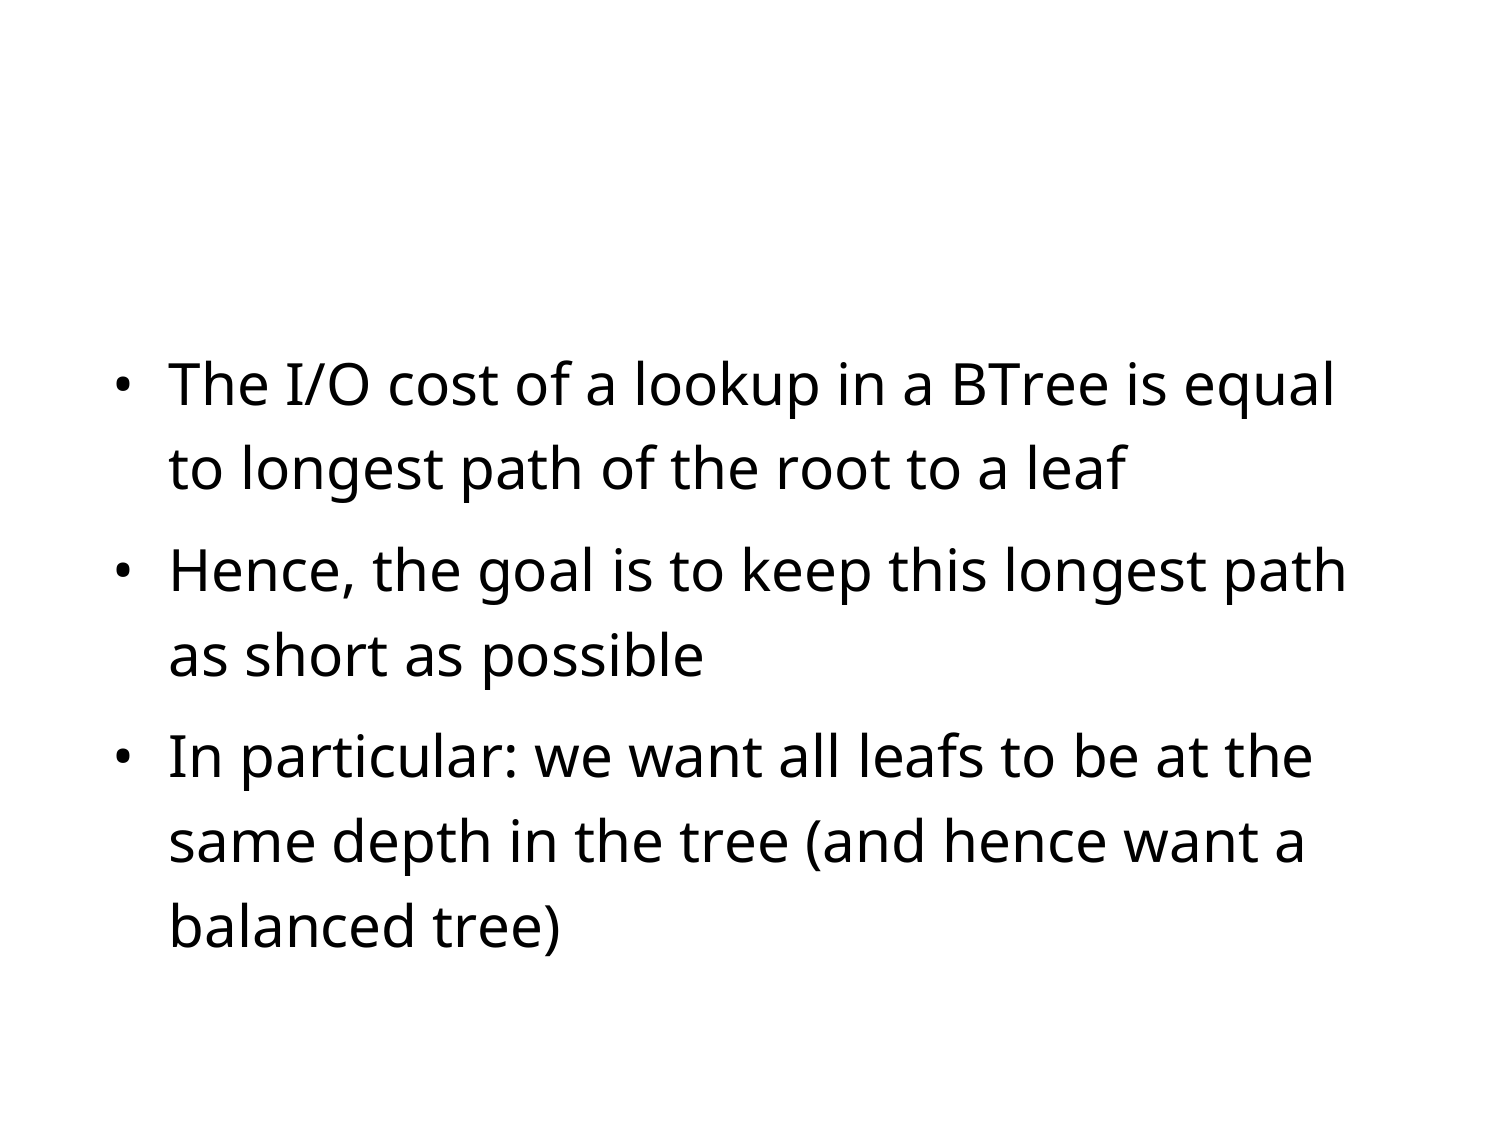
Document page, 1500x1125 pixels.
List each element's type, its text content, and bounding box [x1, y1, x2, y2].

list The I/O cost of a lookup in a BTree is equal to longest path of the root to a leaf Hence, the goal is to keep this longest path as short as possible In particular: we want all leafs to be at the same depth in the tree (and hence want a balanced tree) [112, 337, 1388, 1081]
